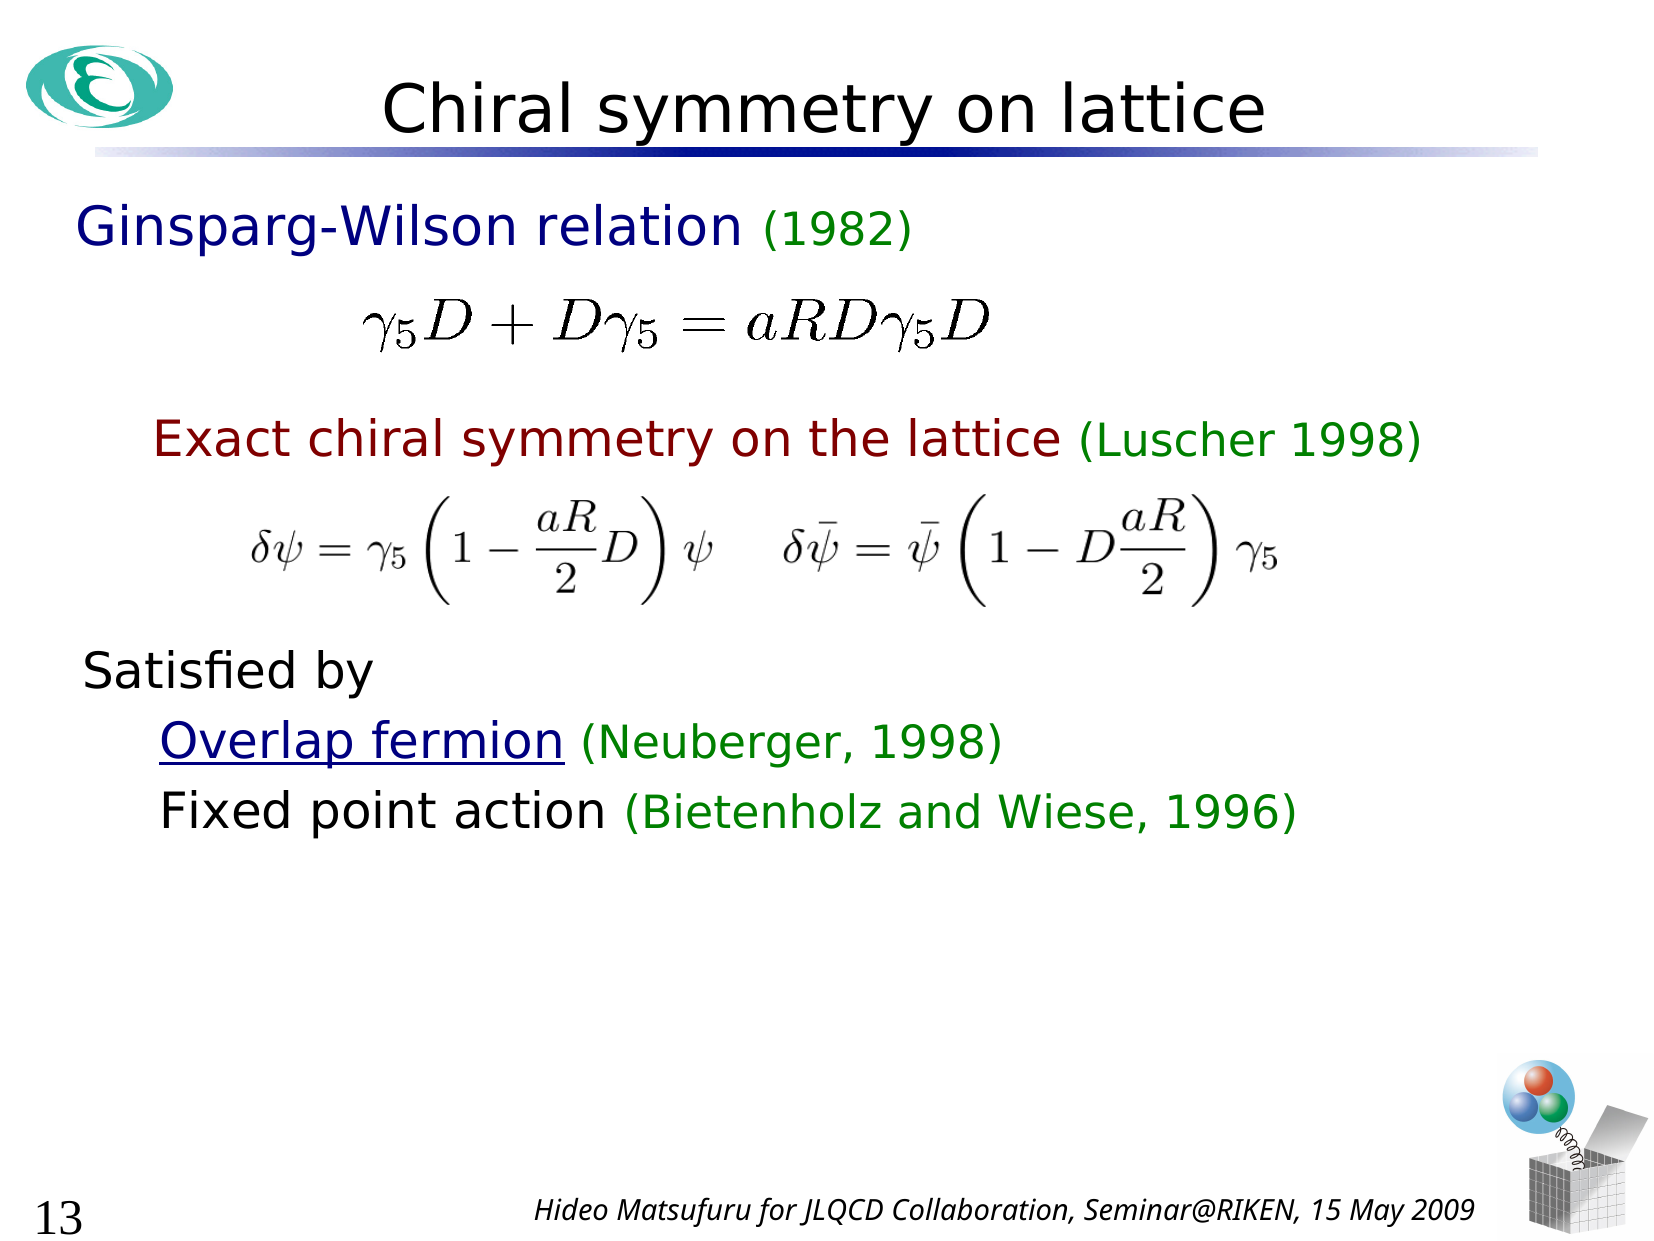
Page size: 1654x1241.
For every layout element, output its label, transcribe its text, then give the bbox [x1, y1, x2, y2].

picture [1450, 147, 1538, 157]
list Satisfied by Overlap fermion (Neuberger, 1998) Fixed point action (Bietenholz and Wiese, 1996) [64, 642, 1571, 867]
picture [783, 494, 1277, 607]
picture [355, 290, 993, 356]
title Chiral symmetry on lattice [201, 56, 1450, 163]
picture [95, 147, 201, 157]
picture [20, 37, 179, 136]
list Ginsparg-Wilson relation (1982) Exact chiral symmetry on the lattice (Luscher 1998) [58, 195, 1565, 469]
picture [251, 496, 713, 605]
picture [1497, 1053, 1654, 1241]
